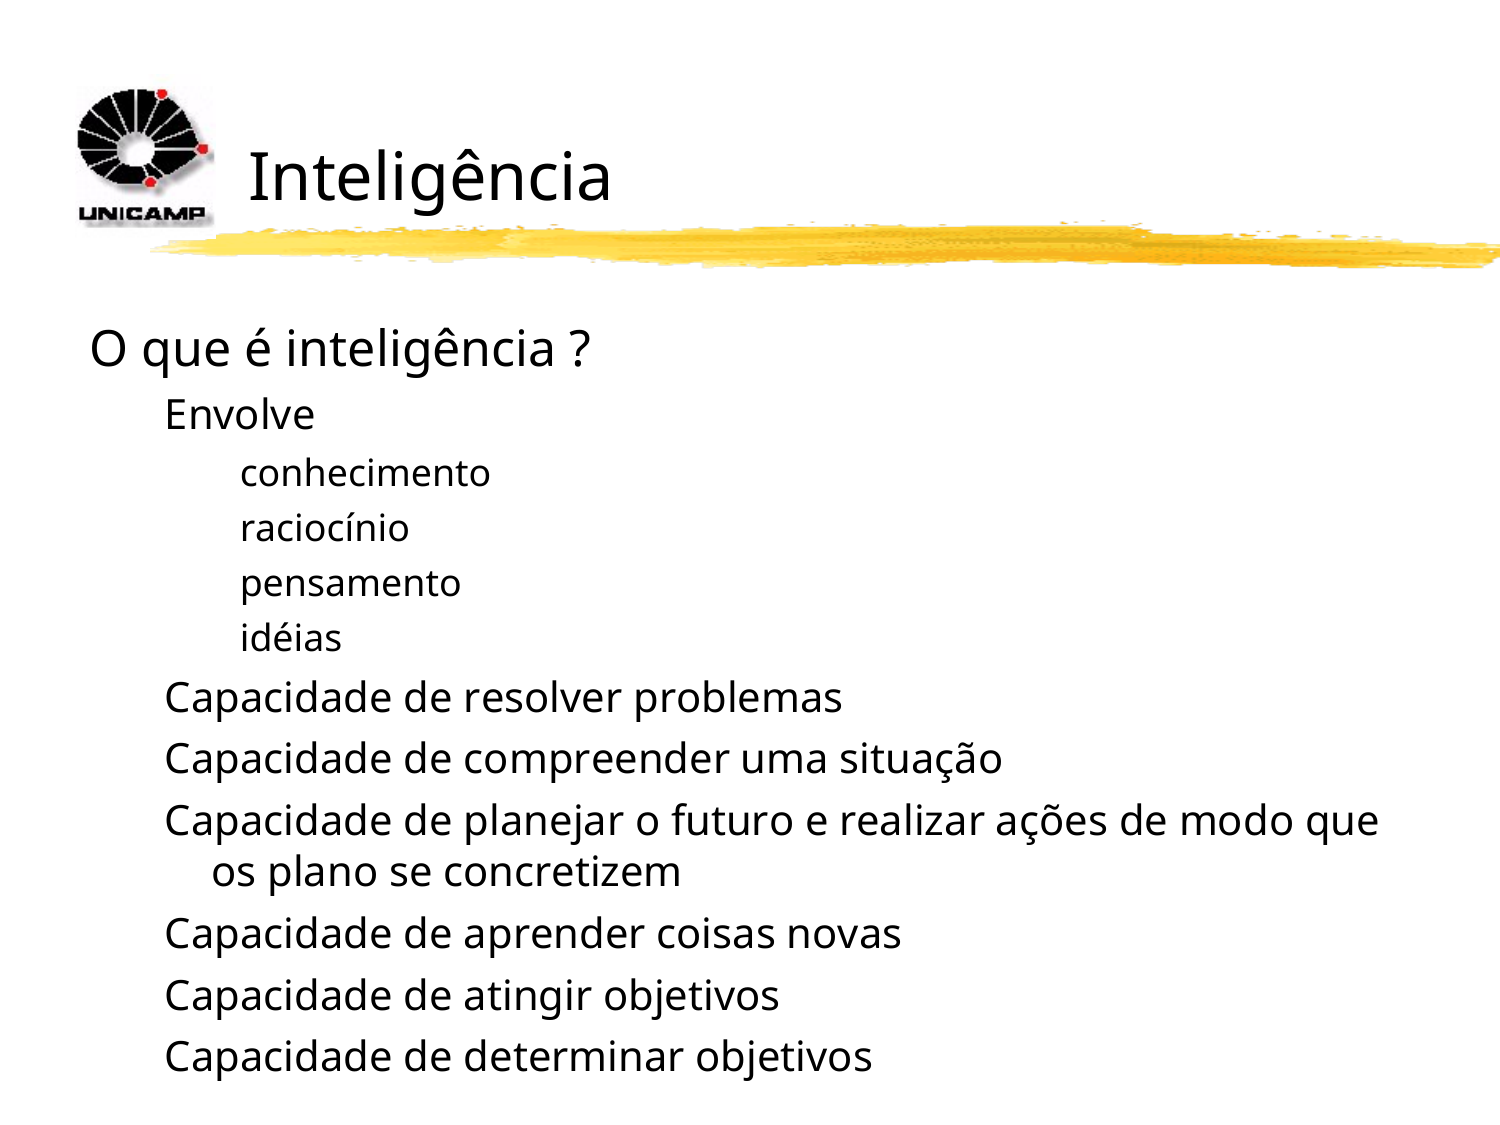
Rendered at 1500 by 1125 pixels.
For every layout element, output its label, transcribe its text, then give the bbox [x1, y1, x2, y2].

picture [75, 74, 1500, 279]
title Inteligência [233, 37, 1434, 225]
list O que é inteligência ? Envolve conhecimento raciocínio pensamento idéias Capacidade de resolver problemas Capacidade de compreender uma situação Capacidade de planejar o futuro e realizar ações de modo que os plano se concretizem Capacidade de aprender coisas novas Capacidade de atingir objetivos Capacidade de determinar objetivos [74, 309, 1417, 994]
